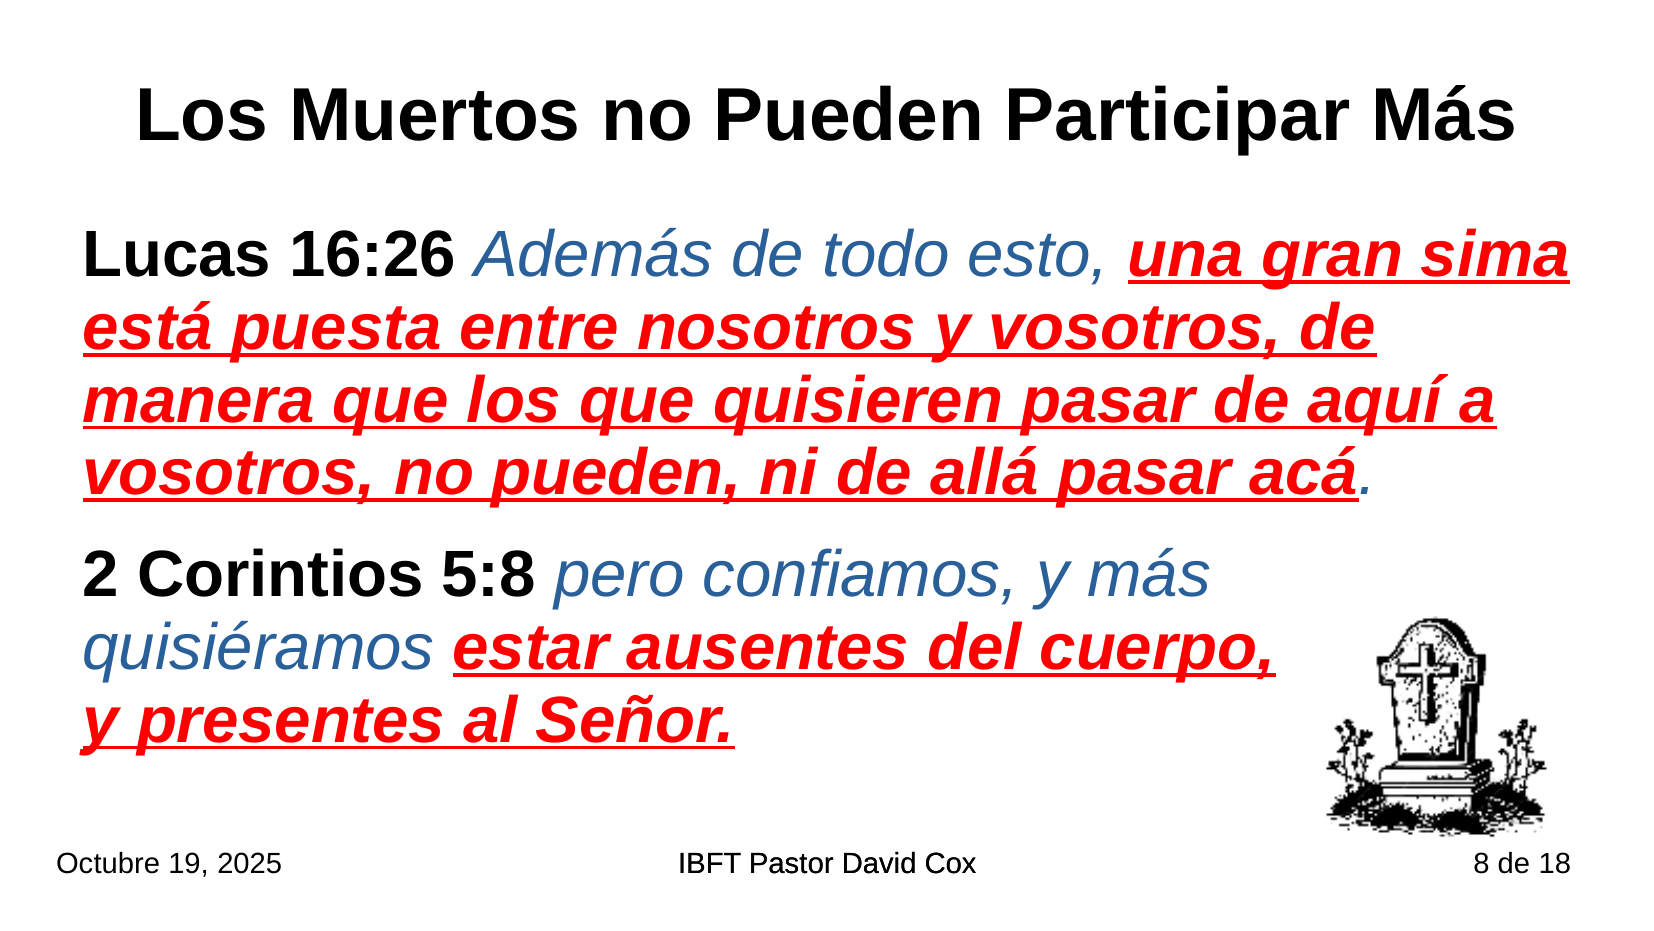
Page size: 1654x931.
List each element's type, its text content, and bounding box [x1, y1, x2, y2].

list Lucas 16:26 Además de todo esto, una gran sima está puesta entre nosotros y vosotros, de manera que los que quisieren pasar de aquí a vosotros, no pueden, ni de allá pasar acá. 2 Corintios 5:8 pero confiamos, y más quisiéramos estar ausentes del cuerpo, y presentes al Señor. [82, 217, 1571, 758]
title Los Muertos no Pueden Participar Más [82, 37, 1571, 193]
picture [1304, 758, 1566, 856]
